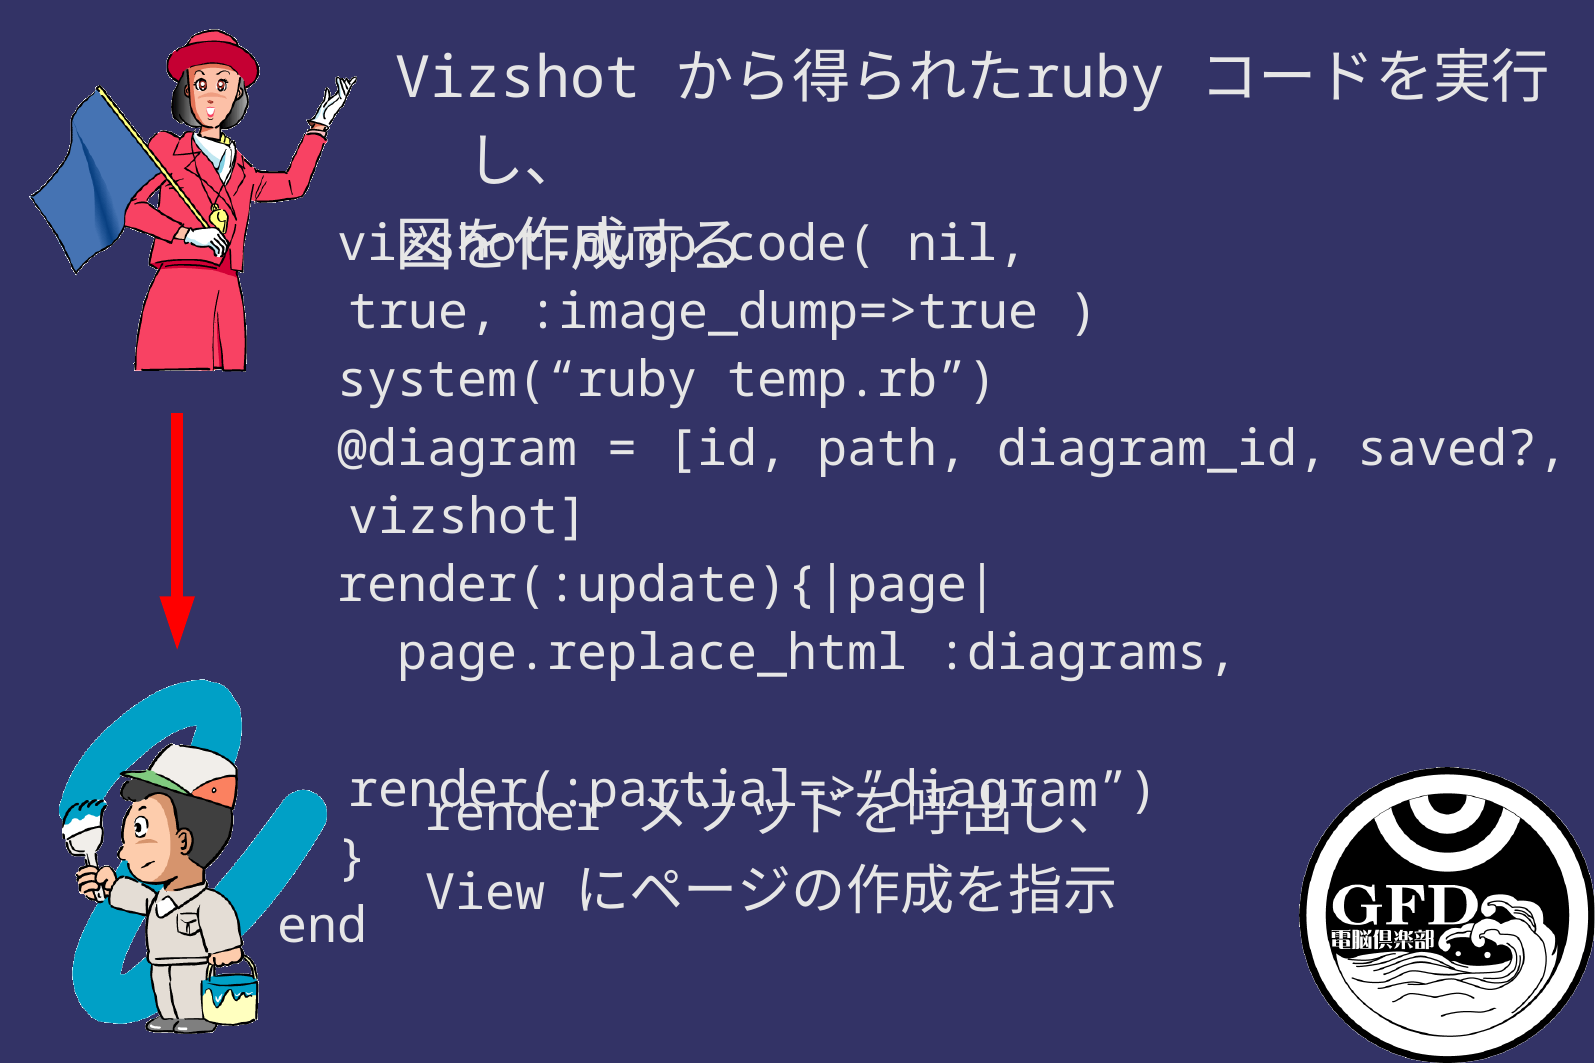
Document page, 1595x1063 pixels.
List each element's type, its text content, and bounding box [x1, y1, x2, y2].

text_box Vizshot から得られたruby コードを実行し、 図を作成する [383, 29, 1595, 147]
picture [29, 29, 357, 372]
picture [59, 679, 196, 802]
picture [1299, 767, 1595, 1063]
list vizshot.dump_code( nil, true, :image_dump=>true ) system(“ruby temp.rb”) @diagram = [id, path, diagram_id, saved?, vizshot] render(:update){|page| page.replace_html :diagrams, render(:partial=>”diagram”) } end [265, 206, 1595, 702]
picture [59, 679, 327, 1034]
text_box render メソッドを呼出し、 View にページの作成を指示 [413, 767, 1182, 877]
